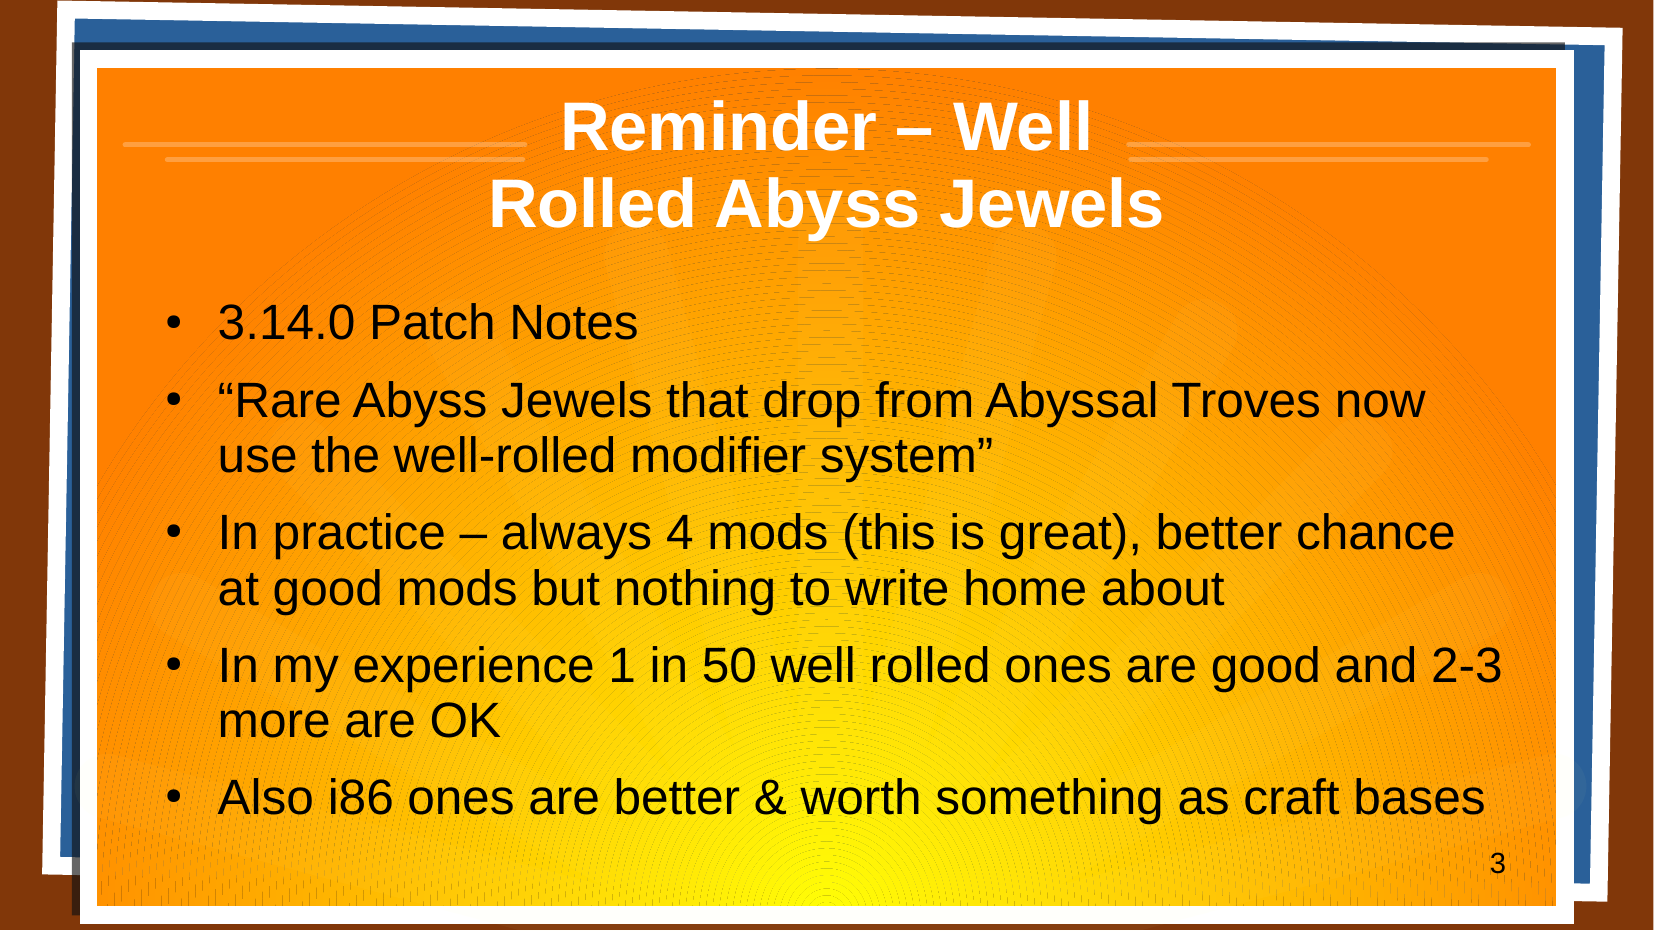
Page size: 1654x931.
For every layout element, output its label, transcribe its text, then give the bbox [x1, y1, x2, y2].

title Reminder – Well Rolled Abyss Jewels [472, 50, 1182, 281]
list 3.14.0 Patch Notes “Rare Abyss Jewels that drop from Abyssal Troves now use the well-rolled modifier system” In practice – always 4 mods (this is great), better chance at good mods but nothing to write home about In my experience 1 in 50 well rolled ones are good and 2-3 more are OK Also i86 ones are better & worth something as craft bases [147, 295, 1506, 827]
